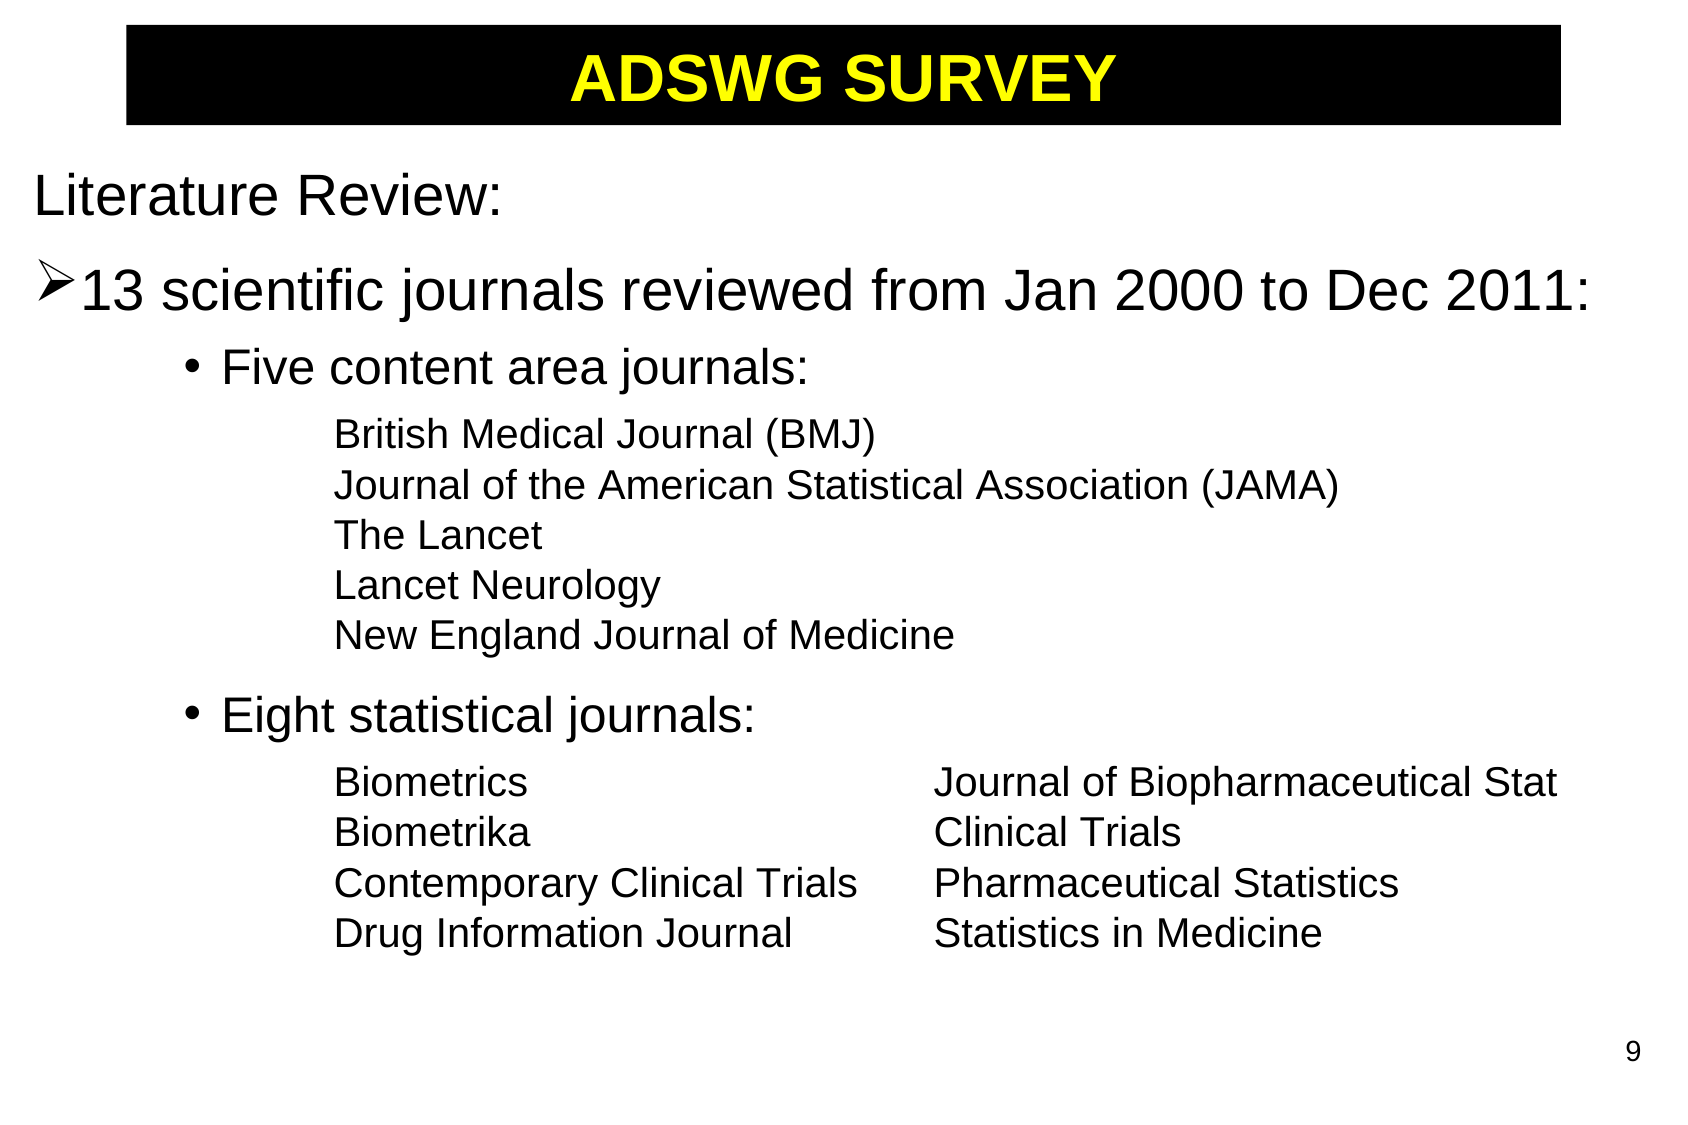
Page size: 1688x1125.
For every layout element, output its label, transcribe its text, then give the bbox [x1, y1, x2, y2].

text_box <number> [1343, 1025, 1657, 1101]
text_box ADSWG SURVEY [126, 24, 1561, 126]
text_box Literature Review: 13 scientific journals reviewed from Jan 2000 to Dec 2011: Five content area journals: British Medical Journal (BMJ) Journal of the American Statistical Association (JAMA) The Lancet Lancet Neurology New England Journal of Medicine Eight statistical journals: Biometrics Journal of Biopharmaceutical Stat Biometrika Clinical Trials Contemporary Clinical Trials Pharmaceutical Statistics Drug Information Journal Statistics in Medicine [18, 149, 1669, 1051]
